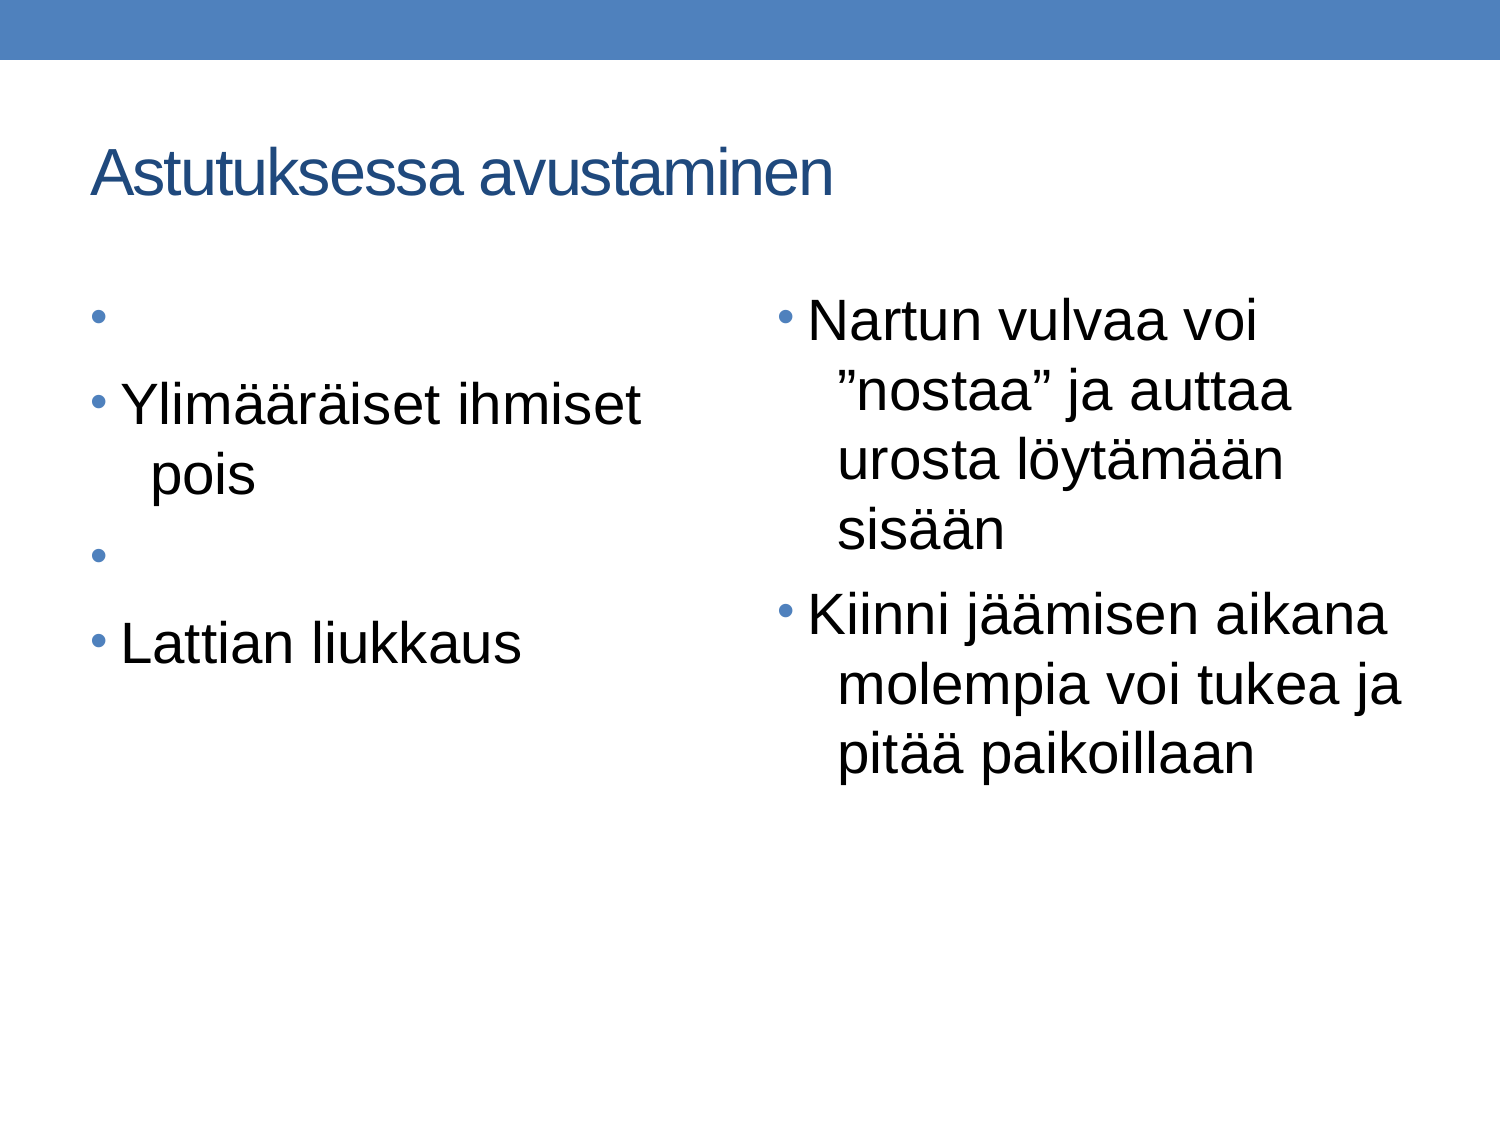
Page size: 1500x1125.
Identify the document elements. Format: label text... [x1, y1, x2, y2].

list Nartun vulvaa voi ”nostaa” ja auttaa urosta löytämään sisään Kiinni jäämisen aikana molempia voi tukea ja pitää paikoillaan [762, 274, 1426, 1049]
list Ylimääräiset ihmiset pois Lattian liukkaus [75, 274, 738, 1049]
title Astutuksessa avustaminen [75, 87, 1426, 251]
